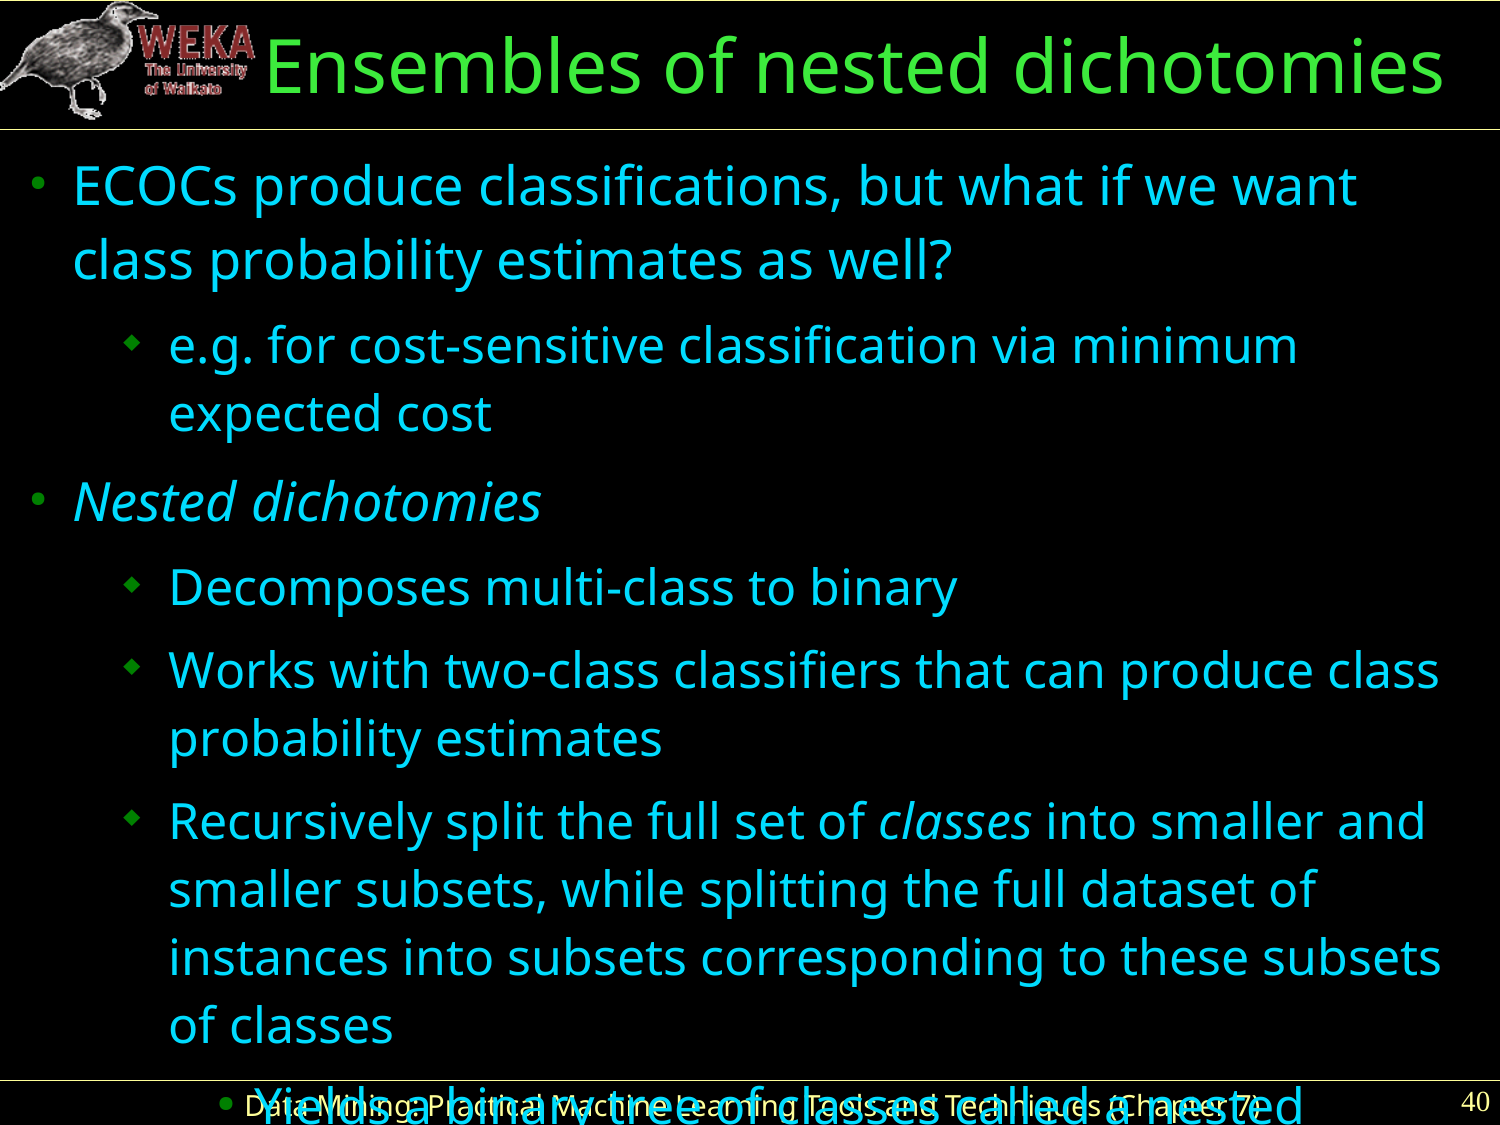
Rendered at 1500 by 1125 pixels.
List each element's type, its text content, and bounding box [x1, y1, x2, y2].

title Ensembles of nested dichotomies [263, 0, 1500, 159]
picture [0, 1, 263, 129]
list ECOCs produce classifications, but what if we want class probability estimates as well? e.g. for cost-sensitive classification via minimum expected cost Nested dichotomies Decomposes multi-class to binary Works with two-class classifiers that can produce class probability estimates Recursively split the full set of classes into smaller and smaller subsets, while splitting the full dataset of instances into subsets corresponding to these subsets of classes Yields a binary tree of classes called a nested dichotomy [29, 147, 1477, 1063]
